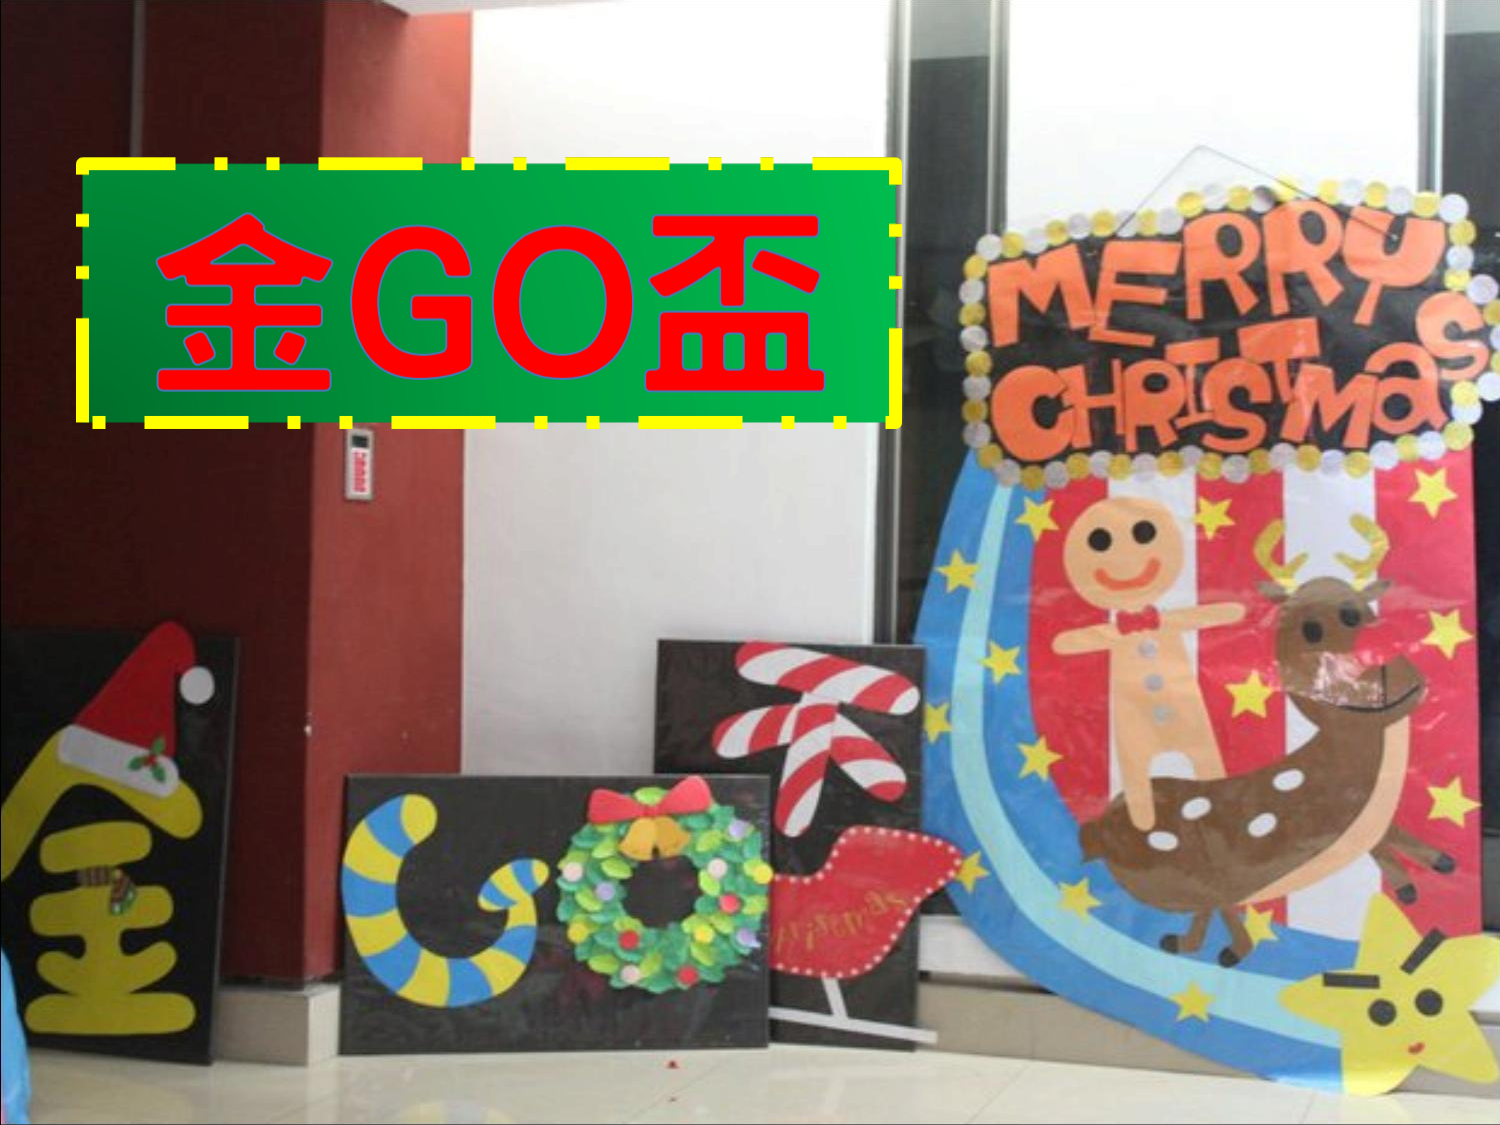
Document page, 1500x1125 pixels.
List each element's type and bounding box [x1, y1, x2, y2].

picture [0, 0, 1500, 1125]
subtitle [225, 637, 1276, 925]
title [112, 349, 1388, 591]
